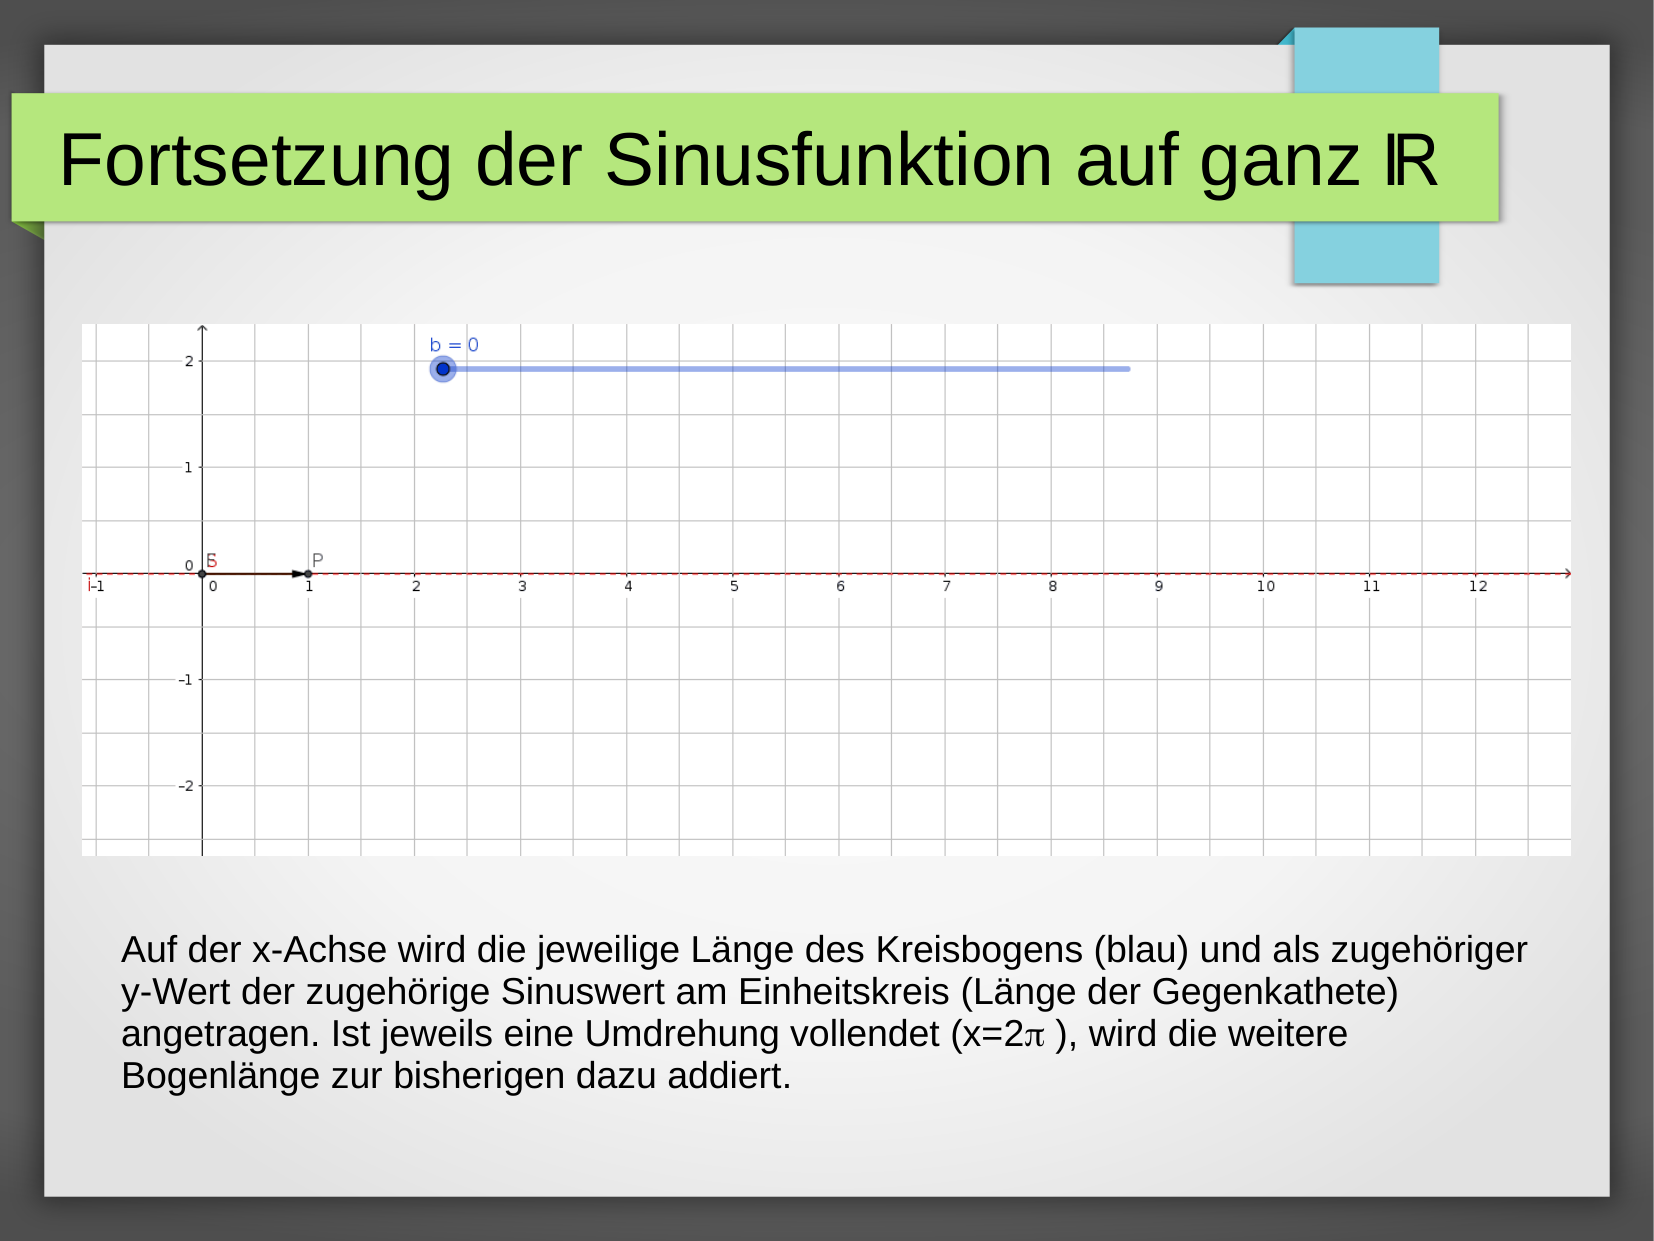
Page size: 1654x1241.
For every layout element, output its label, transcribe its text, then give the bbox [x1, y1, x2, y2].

title Fortsetzung der Sinusfunktion auf ganz ℝ [59, 71, 1501, 248]
picture [0, 0, 1654, 1241]
text_box Auf der x-Achse wird die jeweilige Länge des Kreisbogens (blau) und als zugehöriger y-Wert der zugehörige Sinuswert am Einheitskreis (Länge der Gegenkathete) angetragen. Ist jeweils eine Umdrehung vollendet (x=2p ), wird die weitere Bogenlänge zur bisherigen dazu addiert. [106, 921, 1560, 1112]
